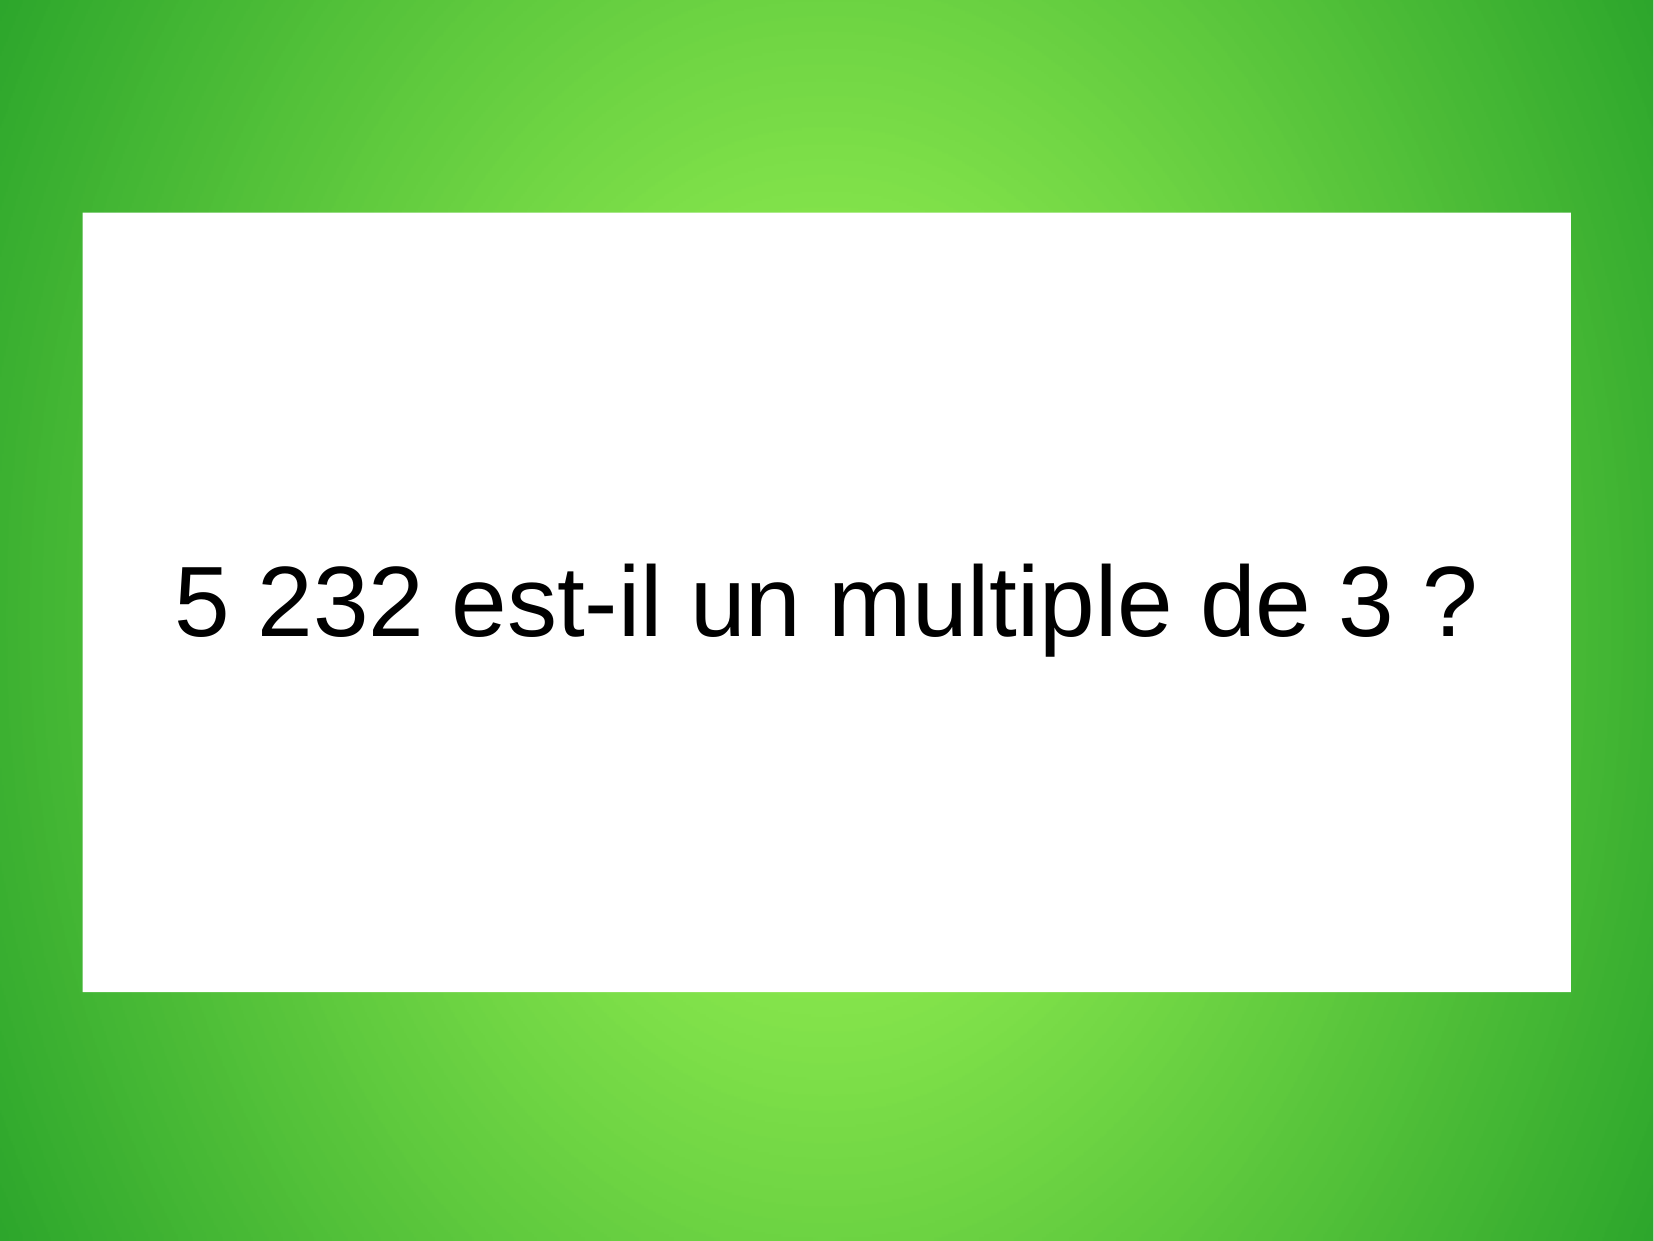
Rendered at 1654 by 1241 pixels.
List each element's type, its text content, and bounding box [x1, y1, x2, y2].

picture [0, 0, 1654, 1241]
subtitle 5 232 est-il un multiple de 3 ? [82, 212, 1571, 993]
